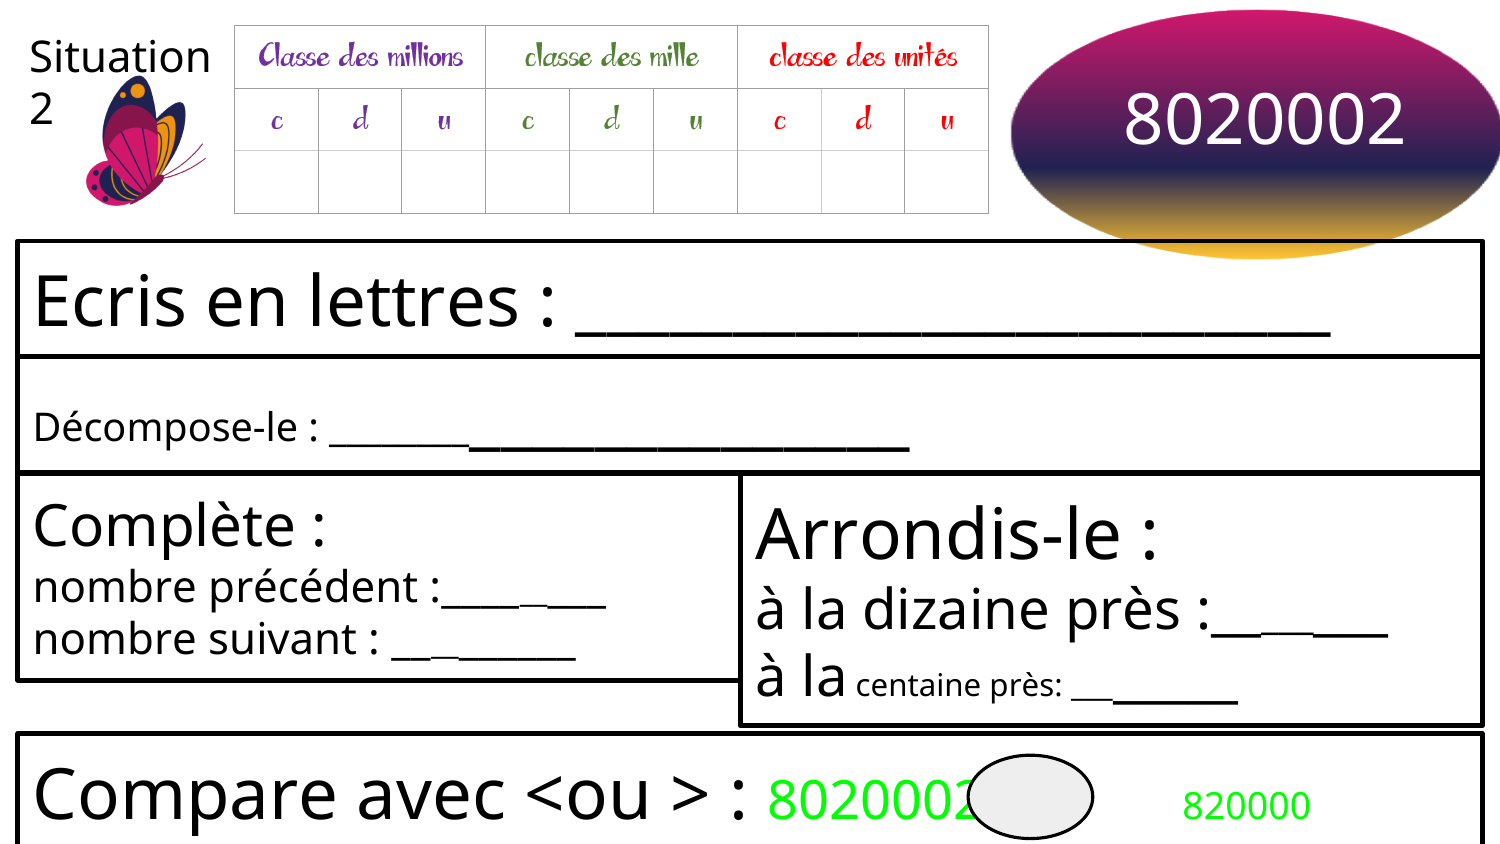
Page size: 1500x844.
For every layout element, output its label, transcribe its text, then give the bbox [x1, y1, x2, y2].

text_box Situation 2 [14, 13, 232, 97]
text_box [490, 252, 1289, 319]
text_box Compare avec <ou > : 8020002 820000 [17, 733, 1483, 844]
text_box [968, 755, 1093, 839]
text_box Ecris en lettres : ________________________ [17, 241, 1483, 354]
text_box Complète : nombre précédent :_________ nombre suivant : __________ [17, 473, 738, 681]
text_box 8020002 [1031, 58, 1500, 175]
picture [35, 0, 1500, 283]
text_box Arrondis-le : à la dizaine près :________ à la centaine près: ________ [740, 473, 1483, 726]
text_box Décompose-le : ______________________ [17, 356, 1483, 471]
